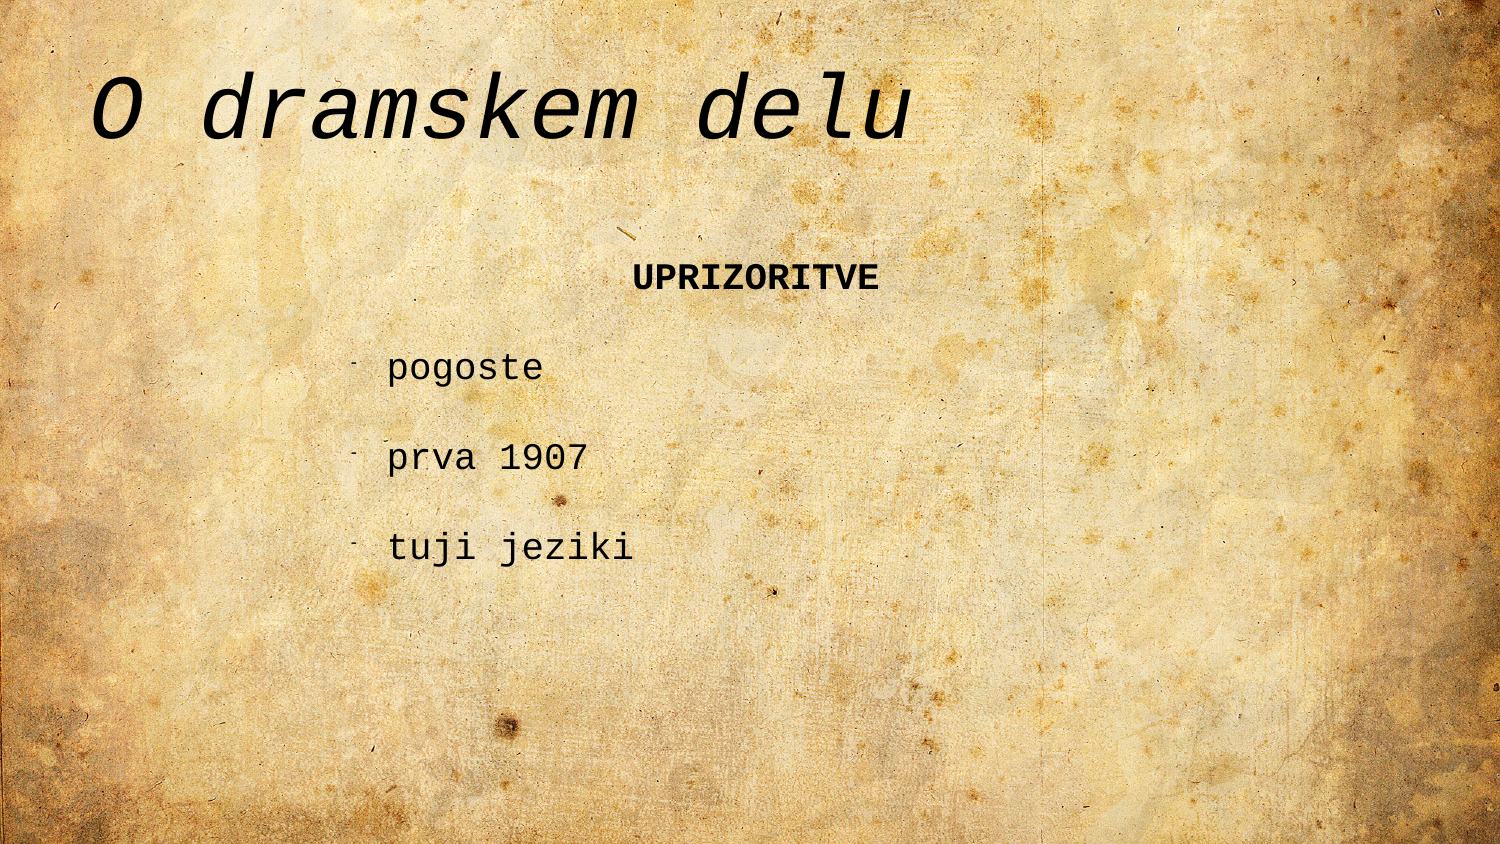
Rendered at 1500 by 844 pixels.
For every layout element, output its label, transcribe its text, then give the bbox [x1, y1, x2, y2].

picture [0, 0, 1500, 844]
text_box UPRIZORITVE pogoste prva 1907 tuji jeziki [336, 244, 1176, 575]
